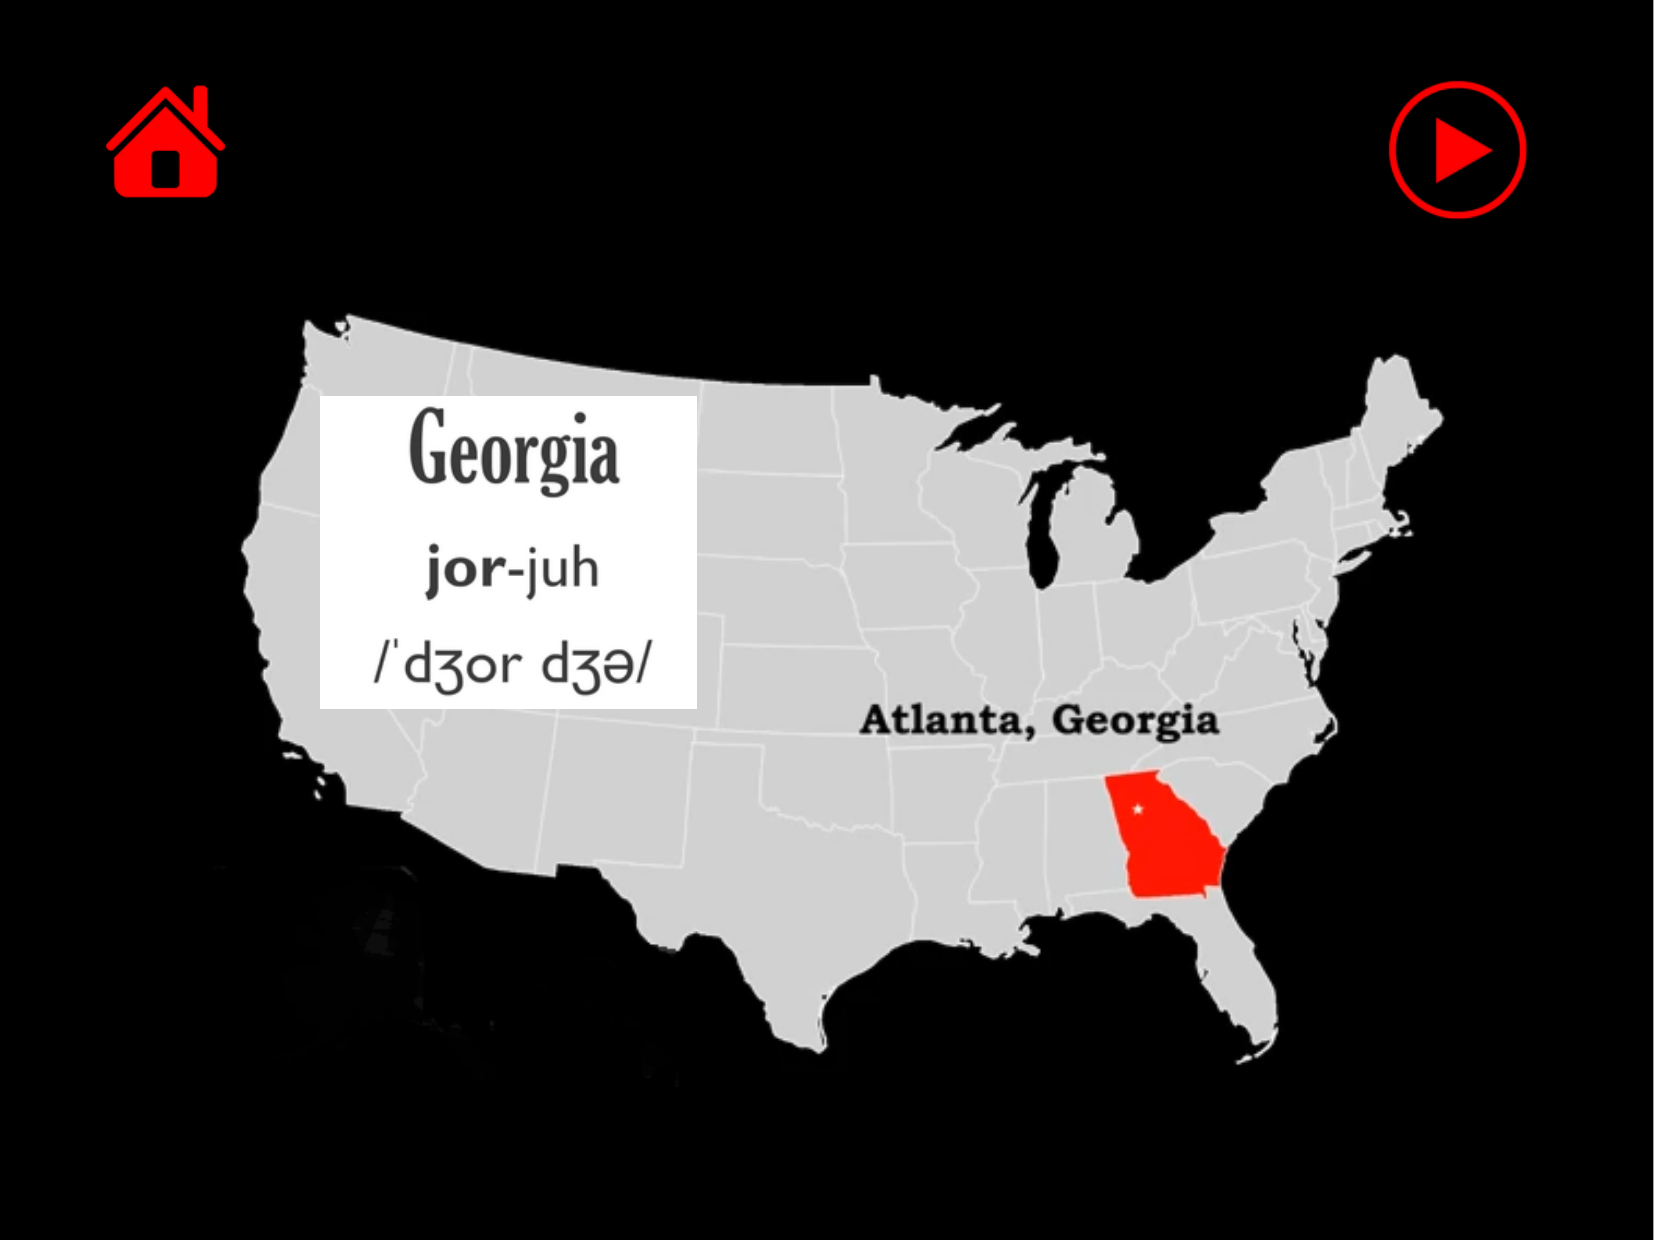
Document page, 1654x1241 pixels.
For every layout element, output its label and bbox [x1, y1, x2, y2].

picture [1381, 70, 1539, 228]
picture [170, 312, 1484, 1087]
picture [106, 82, 225, 201]
